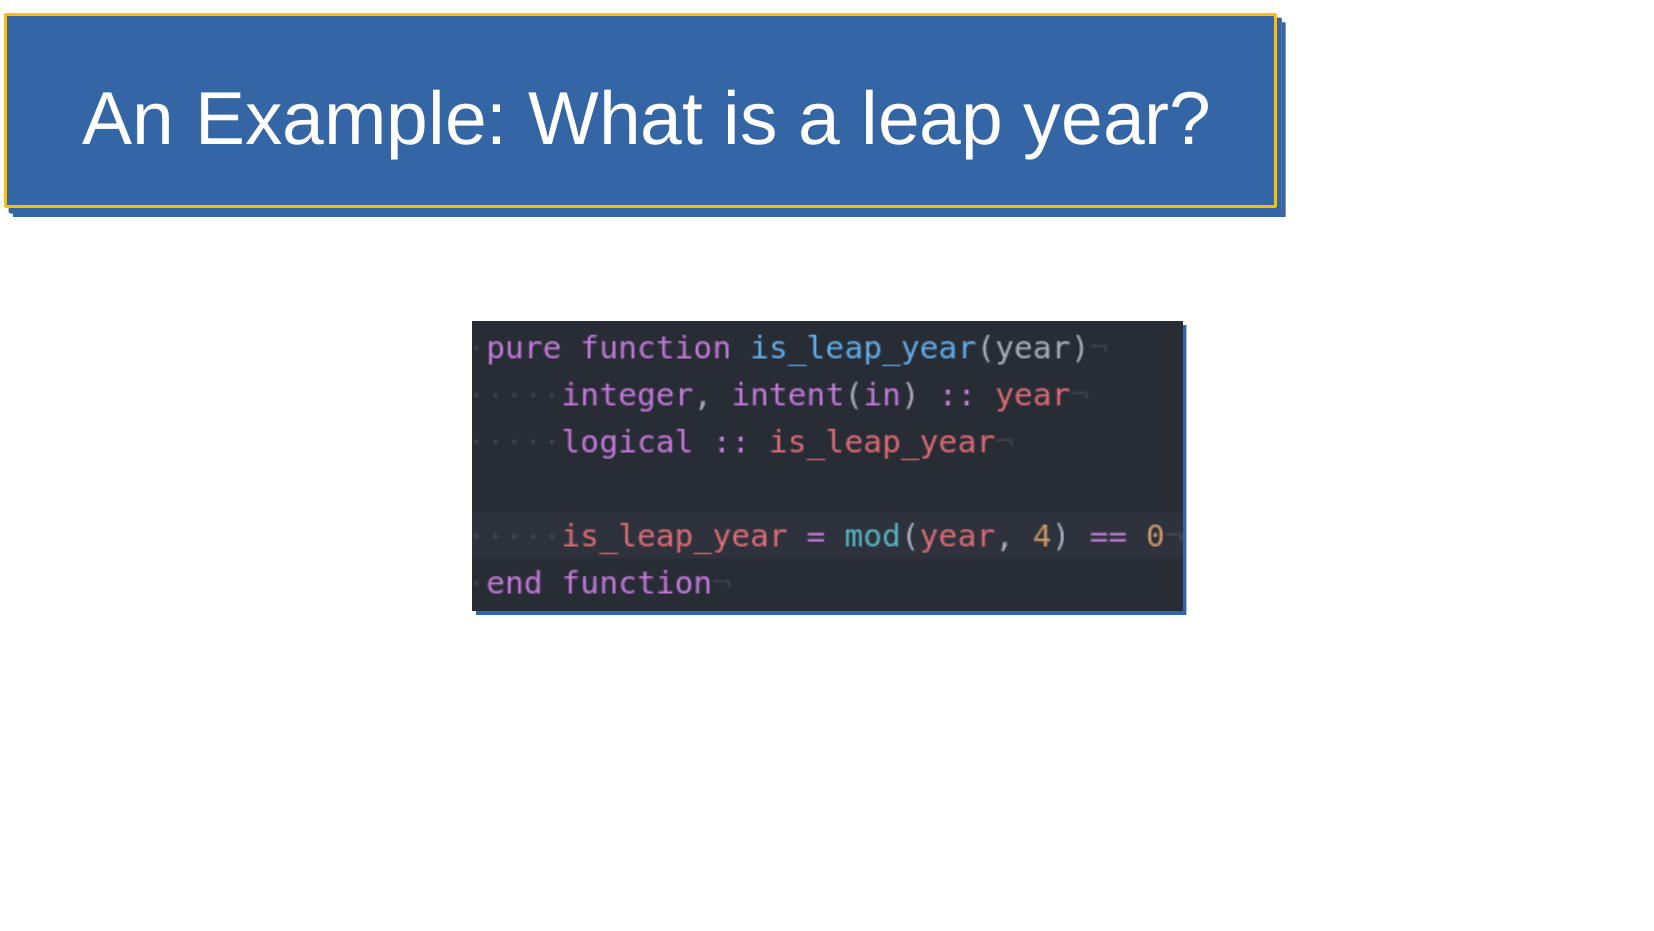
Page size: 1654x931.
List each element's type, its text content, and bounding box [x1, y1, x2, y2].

title An Example: What is a leap year? [82, 44, 1235, 192]
picture [472, 321, 1183, 611]
